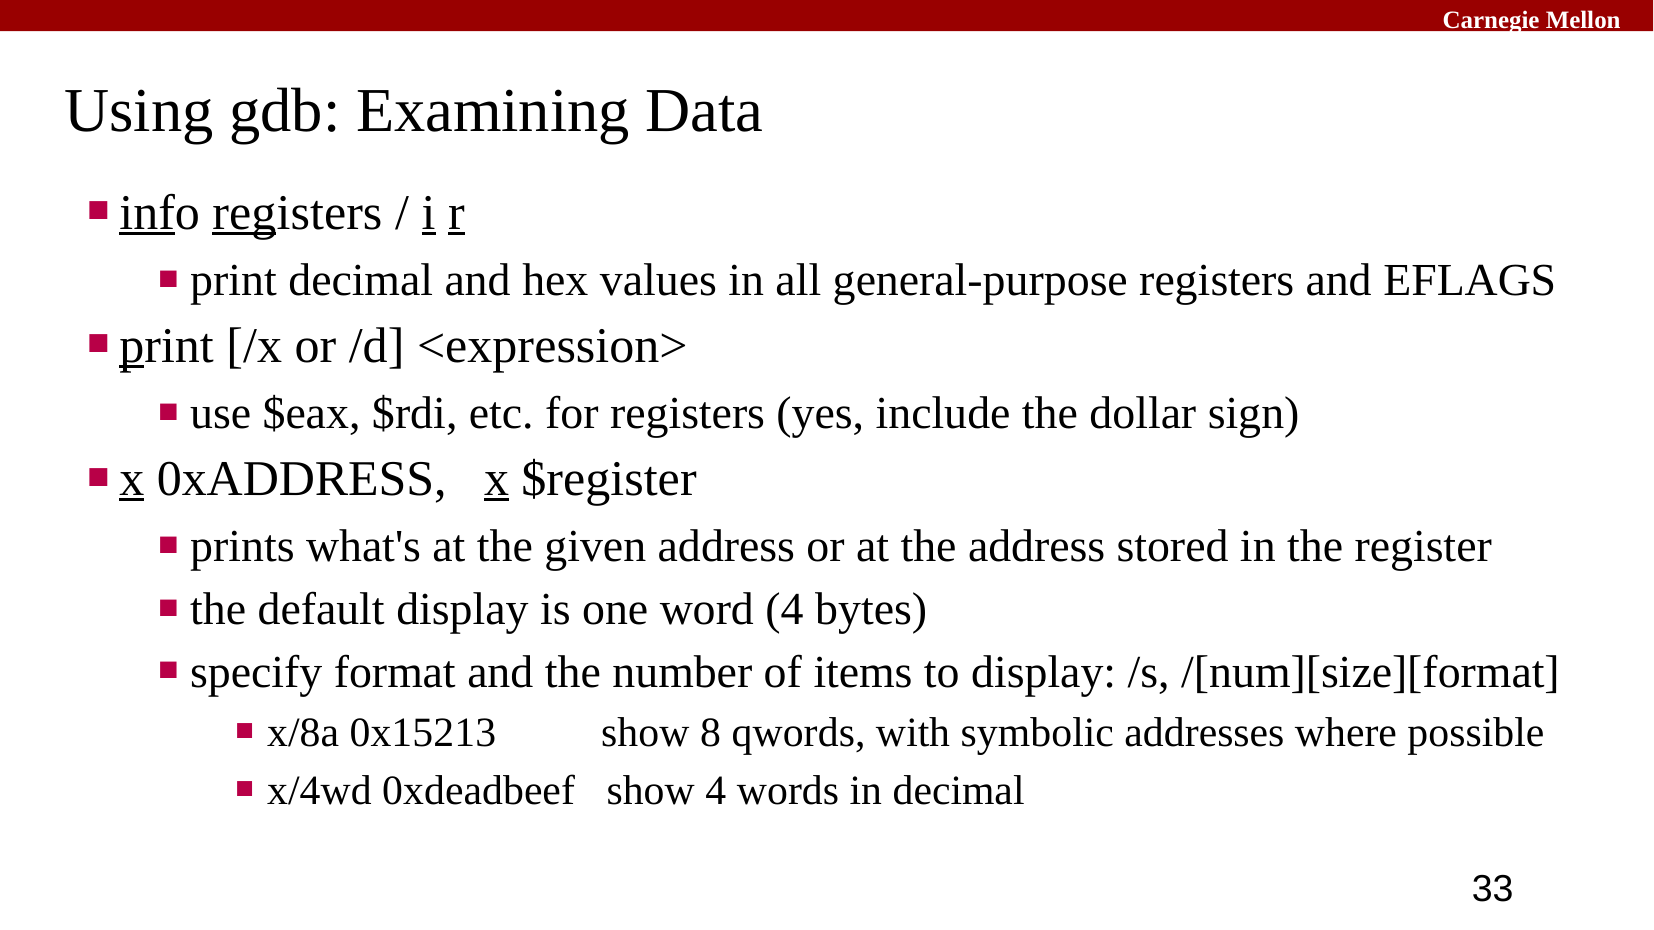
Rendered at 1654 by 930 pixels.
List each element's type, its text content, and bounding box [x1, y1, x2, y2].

list info registers / i r print decimal and hex values in all general-purpose registers and EFLAGS print [/x or /d] <expression> use $eax, $rdi, etc. for registers (yes, include the dollar sign) x 0xADDRESS, x $register prints what's at the given address or at the address stored in the register the default display is one word (4 bytes) specify format and the number of items to display: /s, /[num][size][format] x/8a 0x15213 show 8 qwords, with symbolic addresses where possible x/4wd 0xdeadbeef show 4 words in decimal [71, 184, 1576, 886]
title Using gdb: Examining Data [64, 58, 1576, 163]
